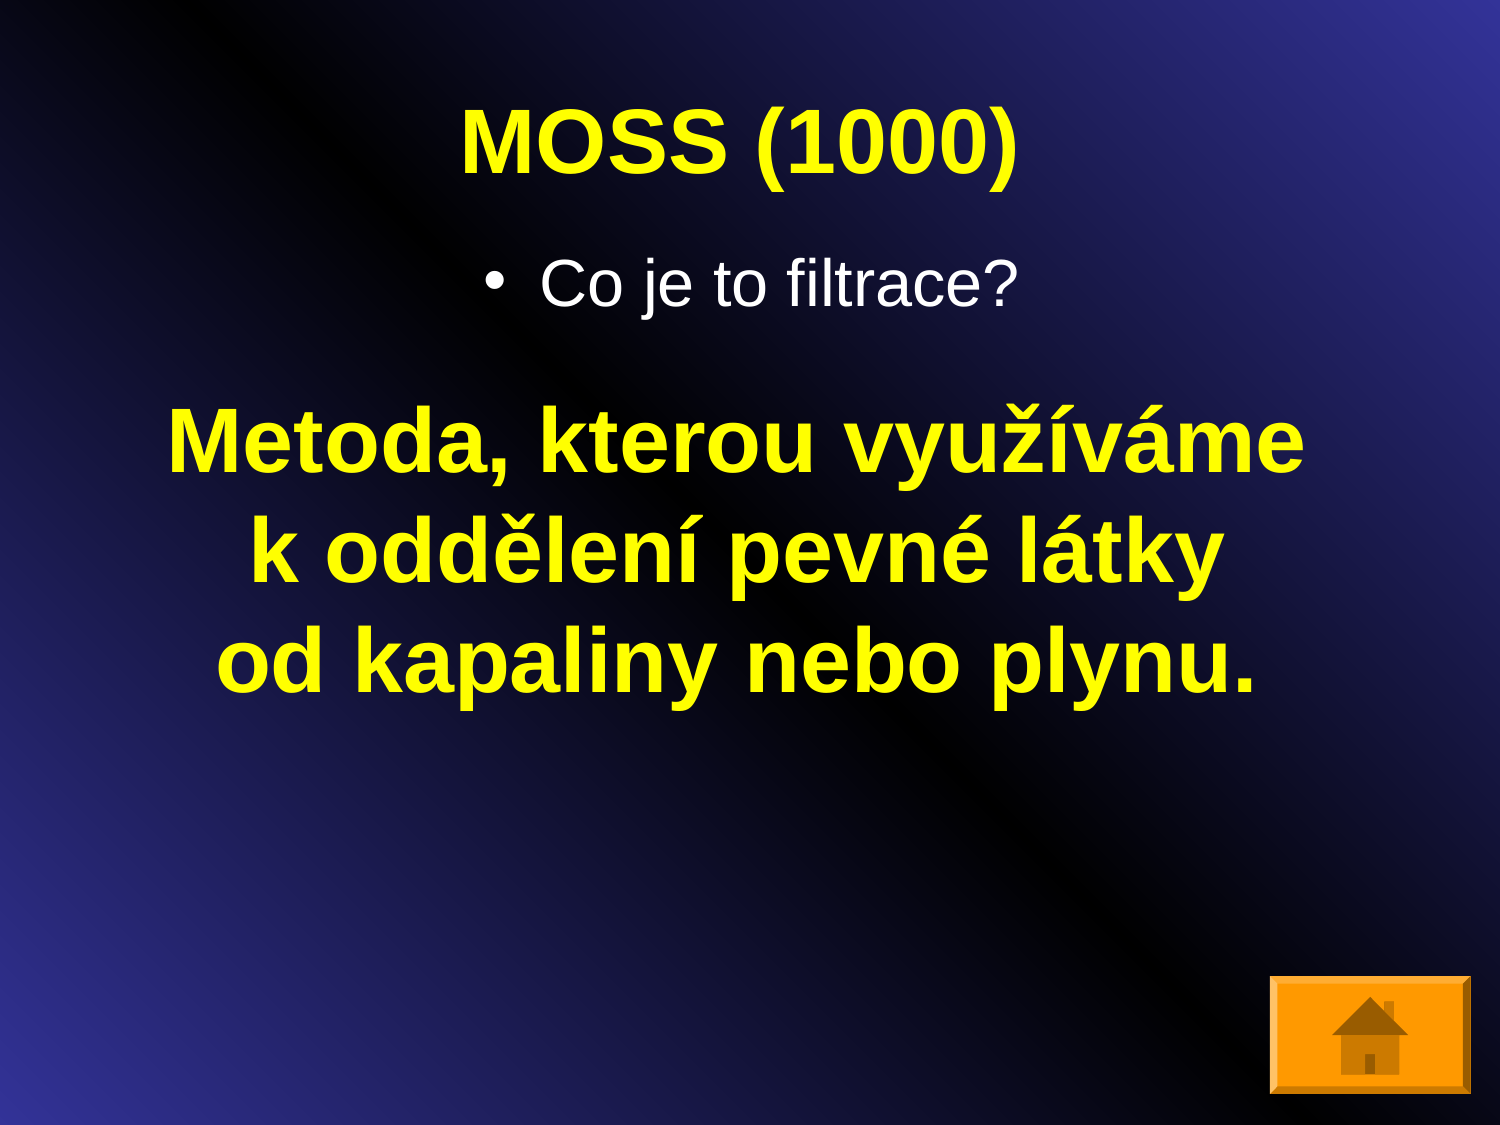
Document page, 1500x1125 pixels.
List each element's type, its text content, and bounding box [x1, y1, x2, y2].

text_box Metoda, kterou využíváme k oddělení pevné látky od kapaliny nebo plynu. [53, 373, 1447, 719]
list Co je to filtrace? [76, 231, 1427, 351]
title MOSS (1000) [64, 42, 1415, 231]
text_box [1271, 976, 1471, 1094]
